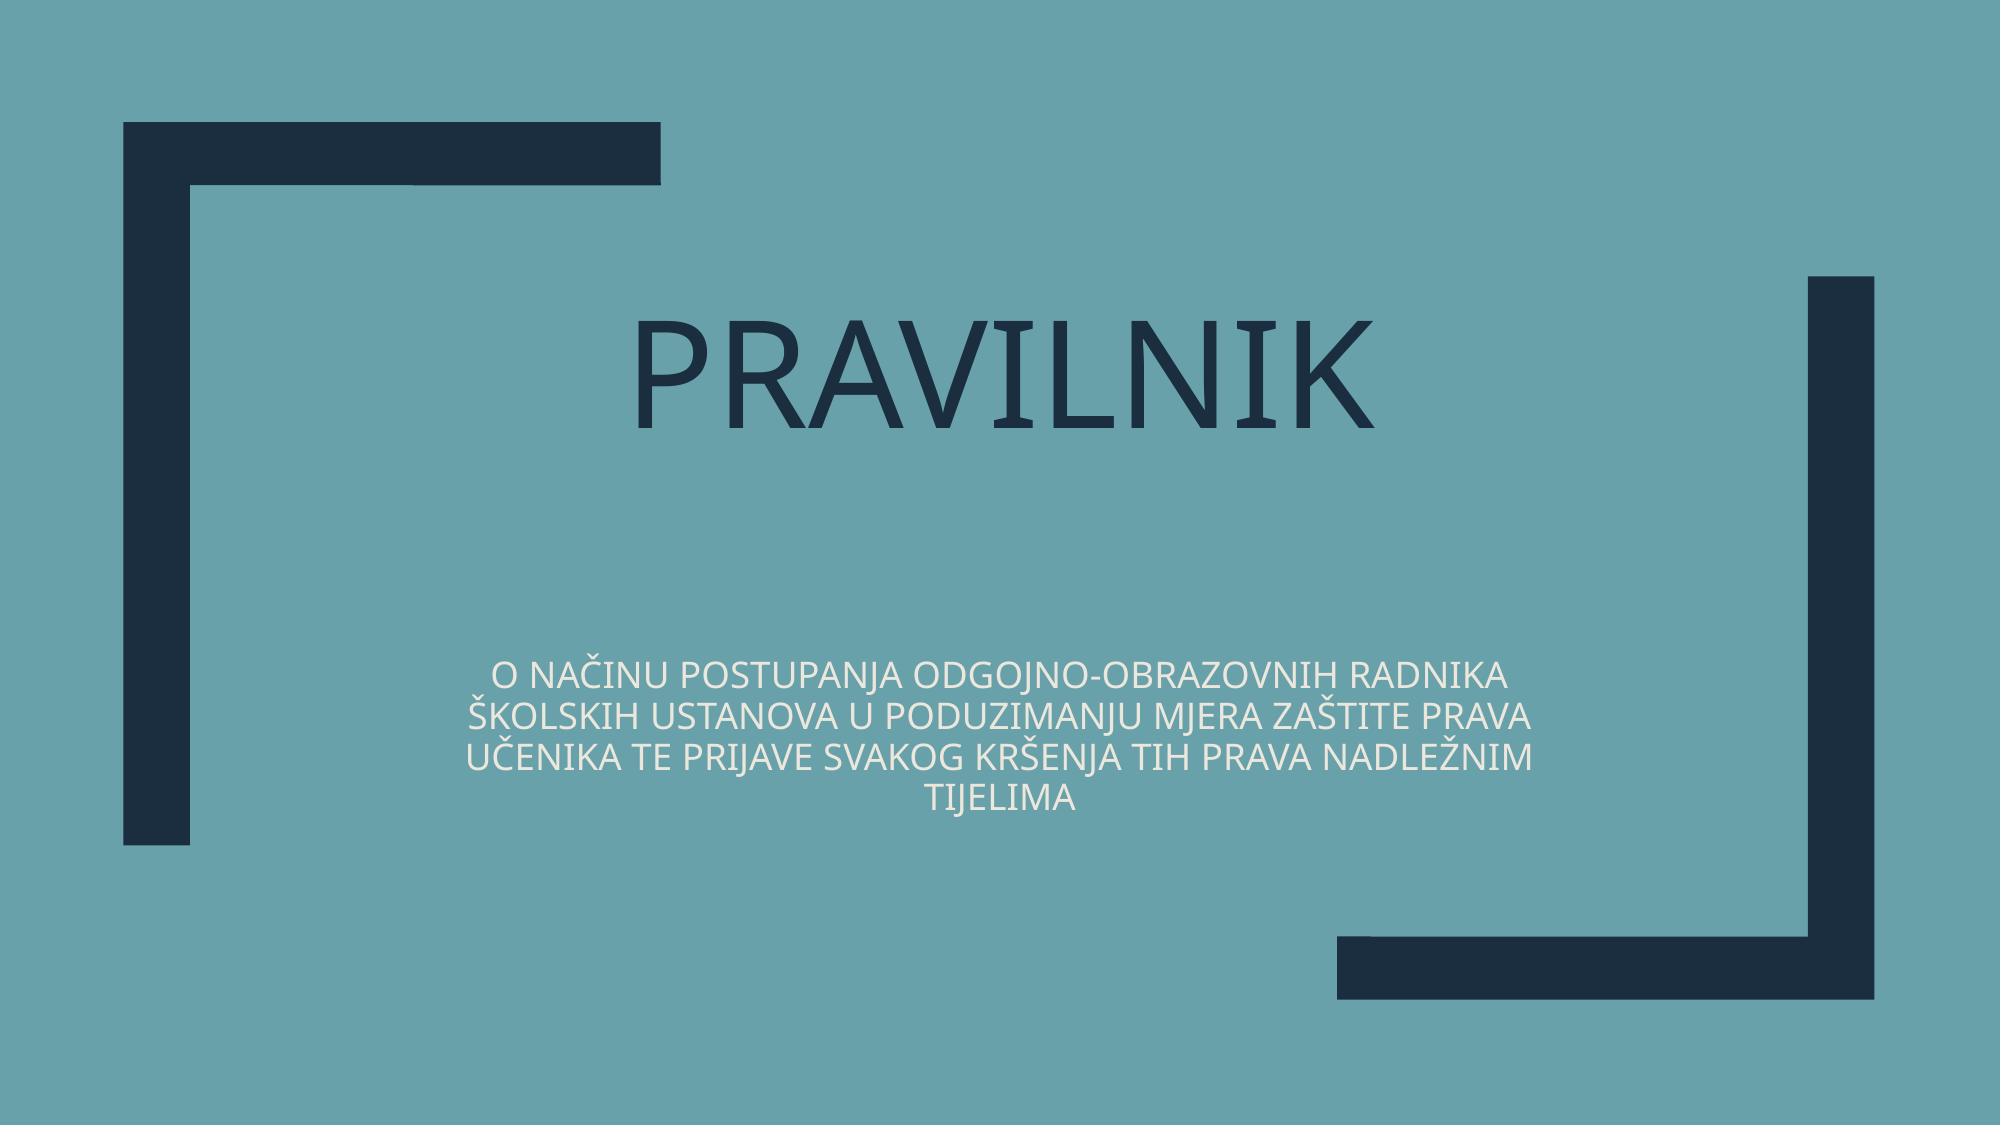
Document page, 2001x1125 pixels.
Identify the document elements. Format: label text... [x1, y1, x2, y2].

subtitle O NAČINU POSTUPANJA ODGOJNO-OBRAZOVNIH RADNIKA ŠKOLSKIH USTANOVA U PODUZIMANJU MJERA ZAŠTITE PRAVA UČENIKA TE PRIJAVE SVAKOG KRŠENJA TIH PRAVA NADLEŽNIM TIJELIMA [439, 649, 1561, 828]
title Pravilnik [314, 293, 1686, 638]
